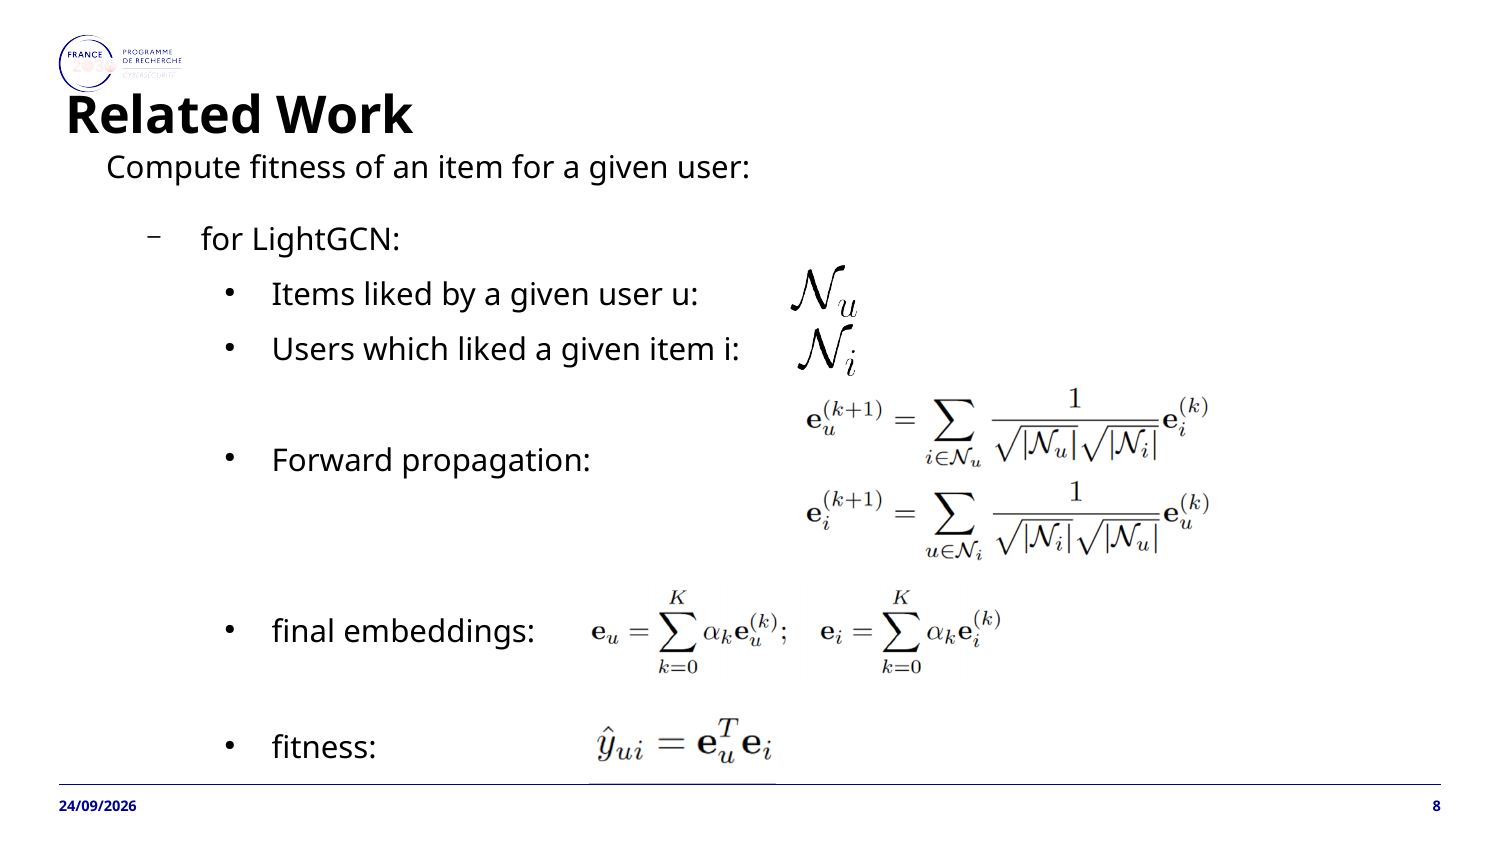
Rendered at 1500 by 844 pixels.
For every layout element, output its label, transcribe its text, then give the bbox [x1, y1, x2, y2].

slide_number 23 [1364, 784, 1441, 830]
picture [797, 383, 1211, 567]
picture [790, 265, 857, 317]
picture [797, 324, 855, 376]
slide_number 26/01/2024 [59, 784, 260, 830]
picture [590, 582, 1004, 680]
picture [589, 703, 776, 784]
title Related Work [65, 88, 1447, 178]
list Compute fitness of an item for a given user: for LightGCN: Items liked by a given user u: Users which liked a given item i: Forward propagation: final embeddings: fitness: [59, 147, 1442, 768]
picture [46, 22, 194, 105]
